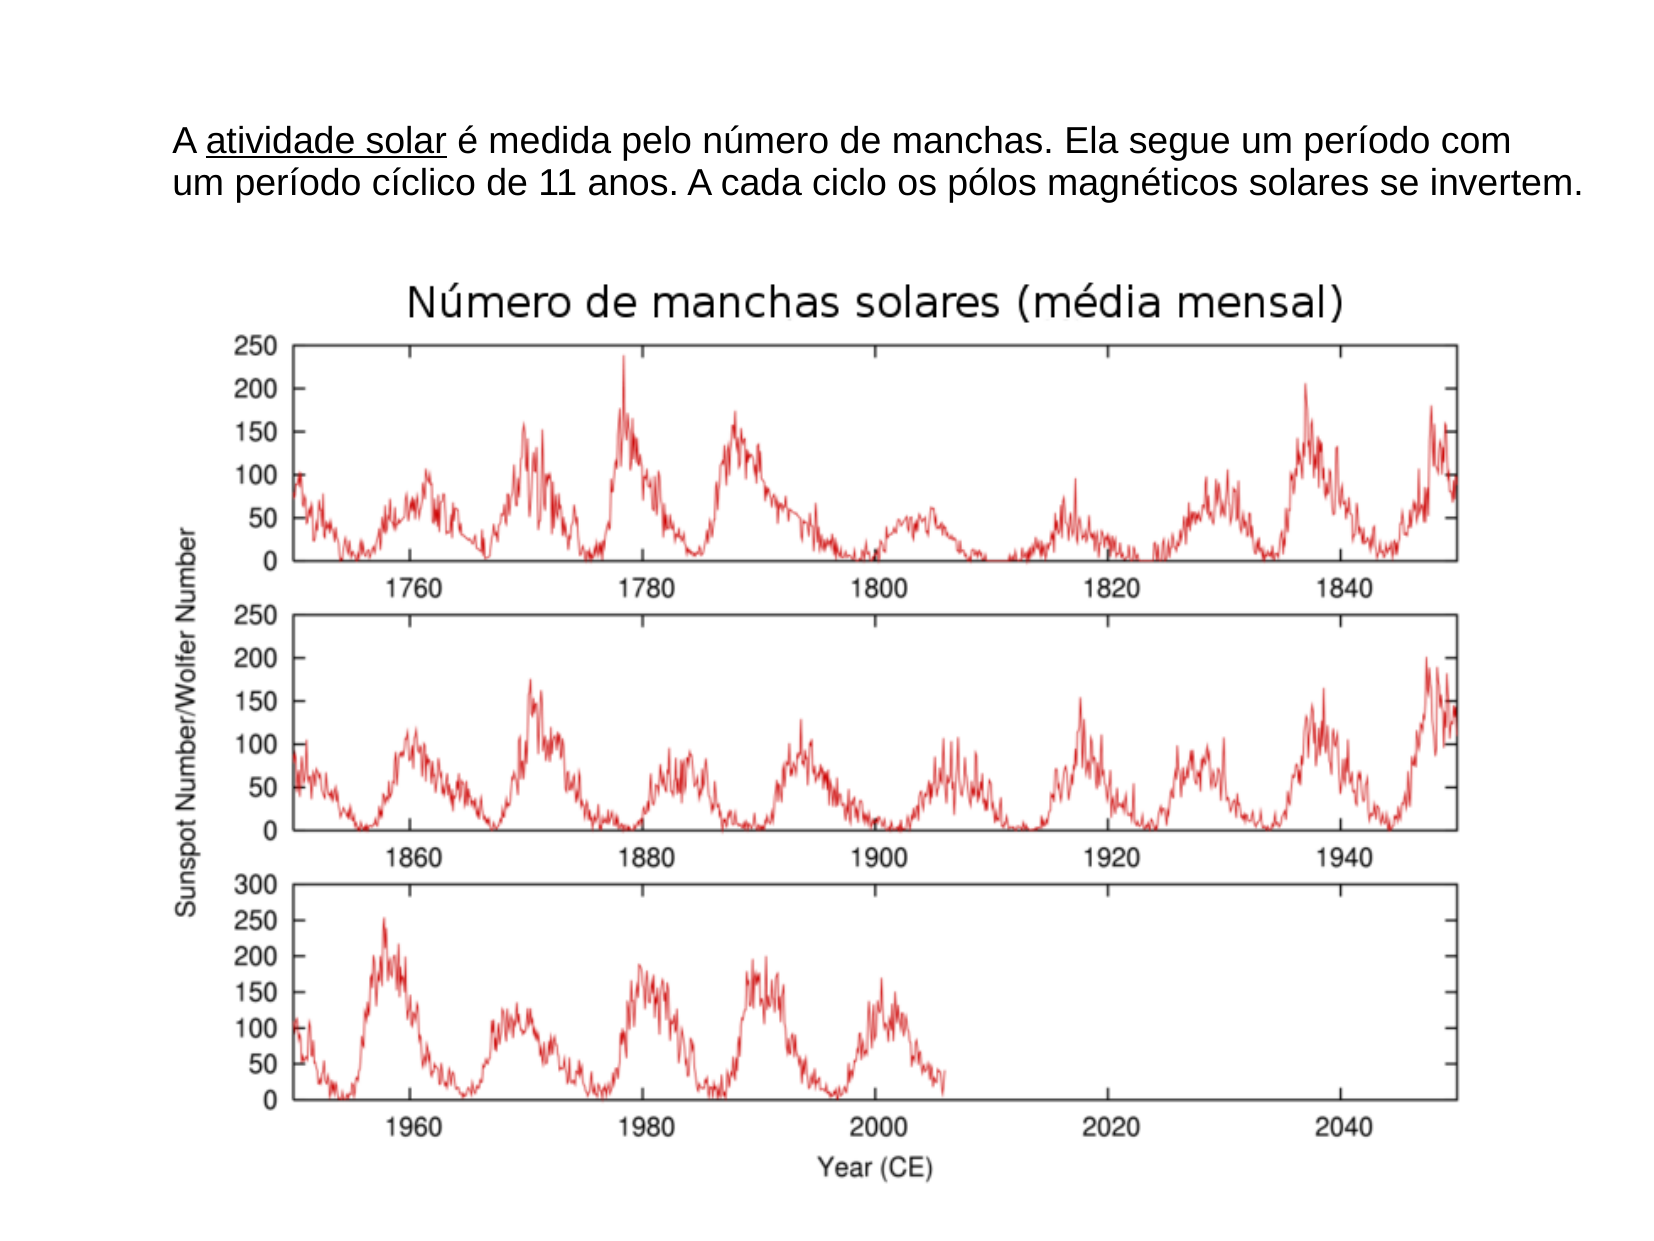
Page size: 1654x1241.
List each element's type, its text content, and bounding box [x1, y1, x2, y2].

picture [152, 238, 1502, 1208]
text_box A atividade solar é medida pelo número de manchas. Ela segue um período com um período cíclico de 11 anos. A cada ciclo os pólos magnéticos solares se invertem. [157, 112, 1607, 221]
